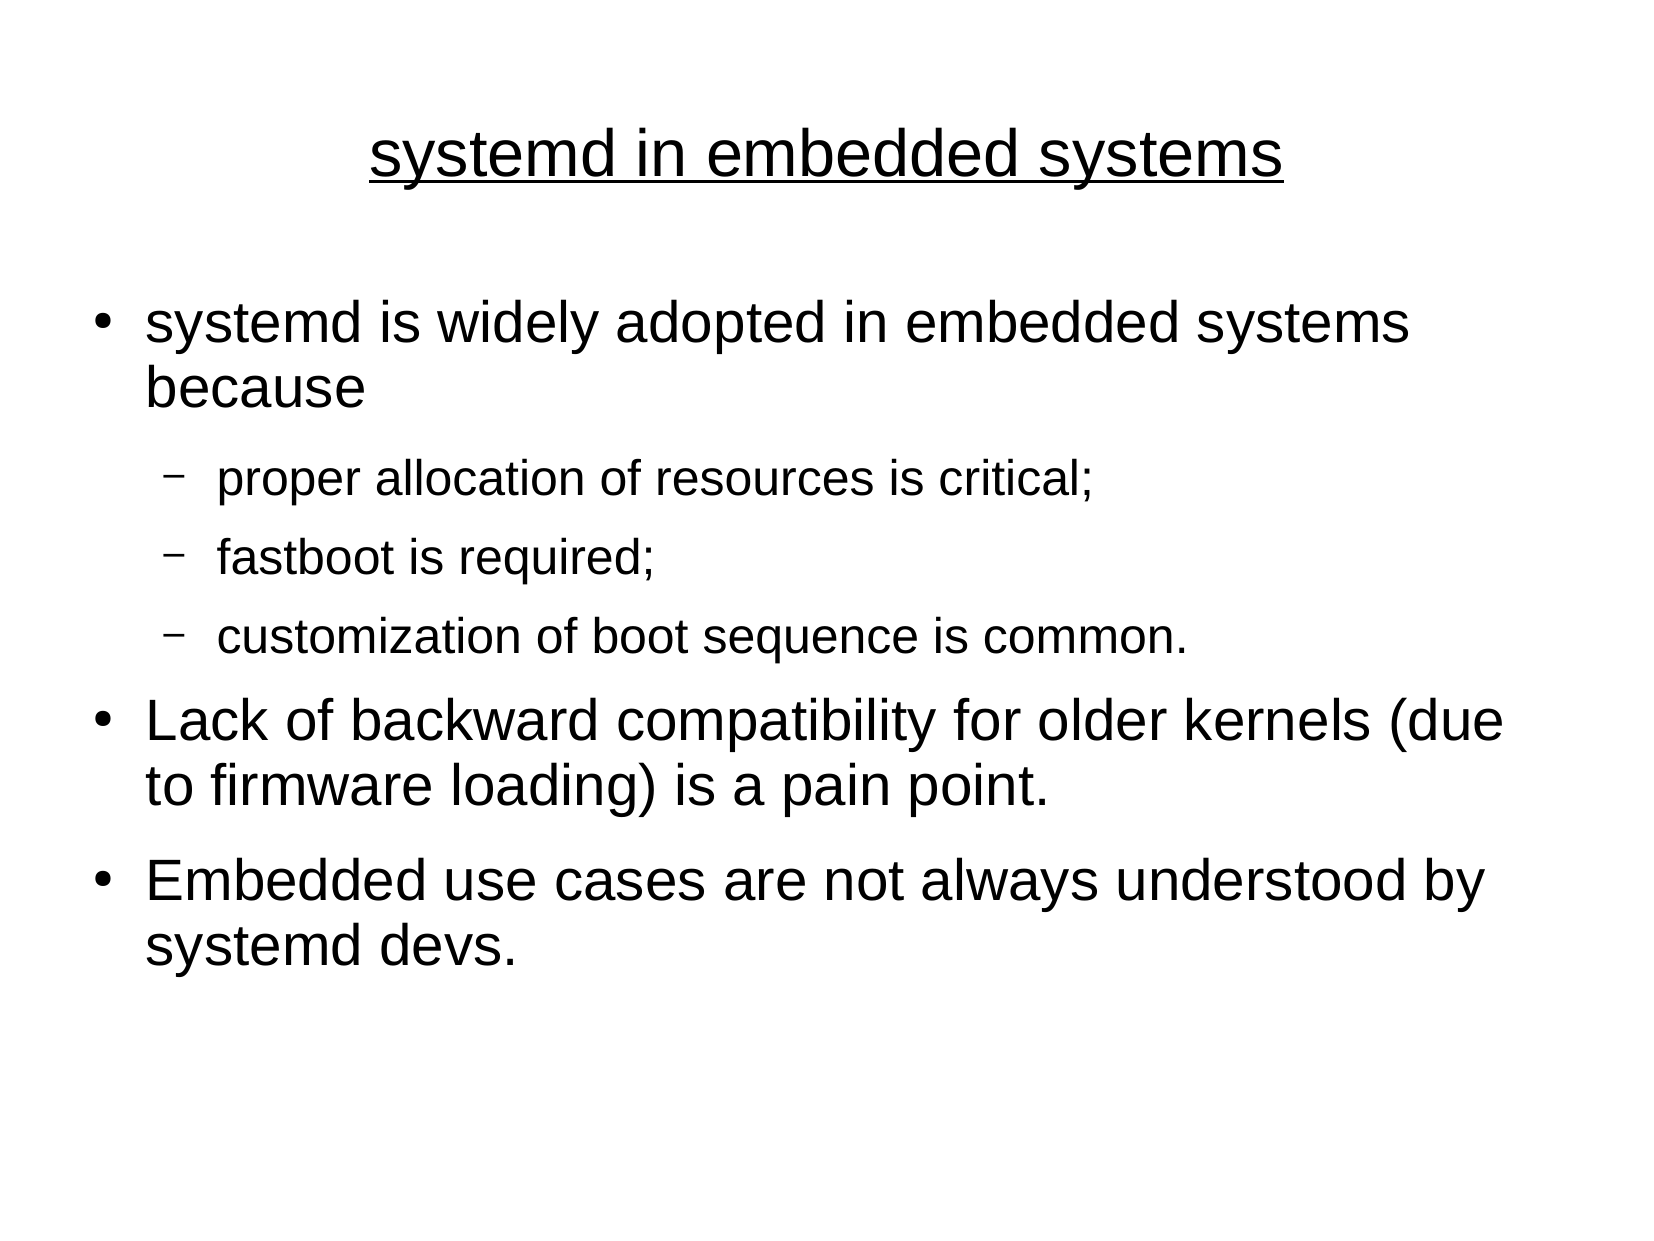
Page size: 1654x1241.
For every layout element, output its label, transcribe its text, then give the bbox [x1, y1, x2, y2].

title systemd in embedded systems [82, 49, 1571, 257]
list systemd is widely adopted in embedded systems because proper allocation of resources is critical; fastboot is required; customization of boot sequence is common. Lack of backward compatibility for older kernels (due to firmware loading) is a pain point. Embedded use cases are not always understood by systemd devs. [75, 290, 1571, 1126]
